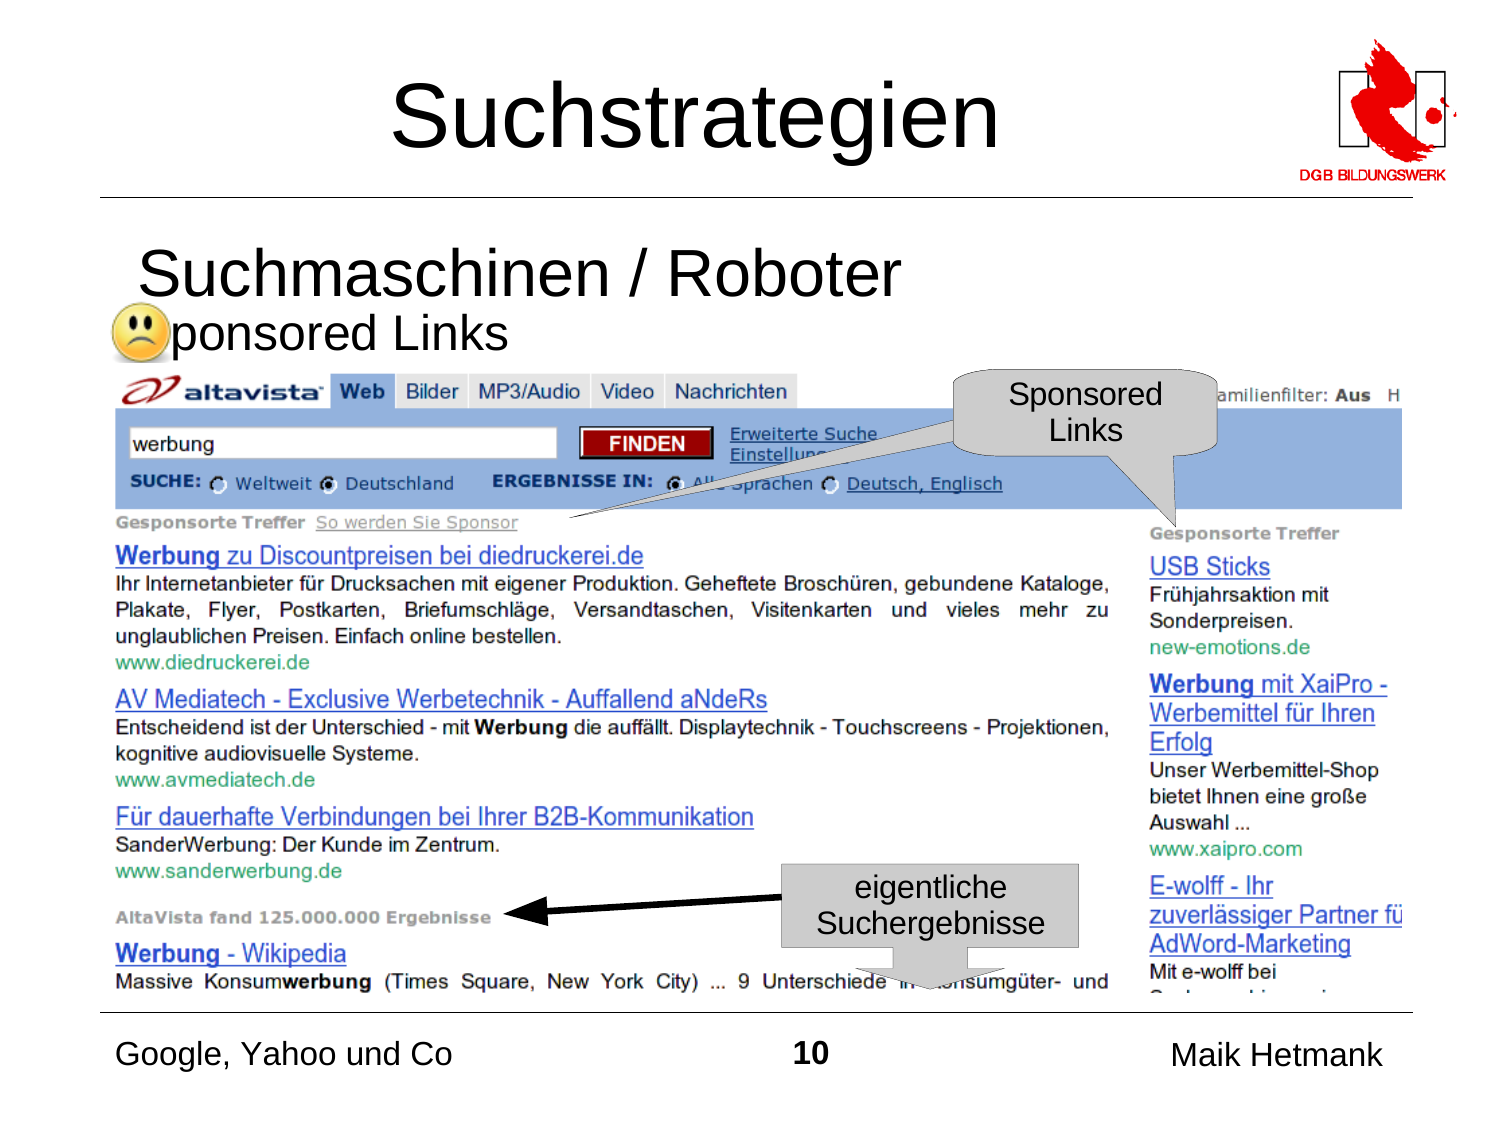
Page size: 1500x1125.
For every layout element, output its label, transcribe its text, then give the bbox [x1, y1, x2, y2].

text_box Sponsored Links [179, 306, 1407, 357]
picture [1299, 37, 1457, 181]
title Suchstrategien [87, 49, 1305, 175]
picture [103, 296, 1405, 995]
text_box Suchmaschinen / Roboter [137, 230, 1407, 306]
